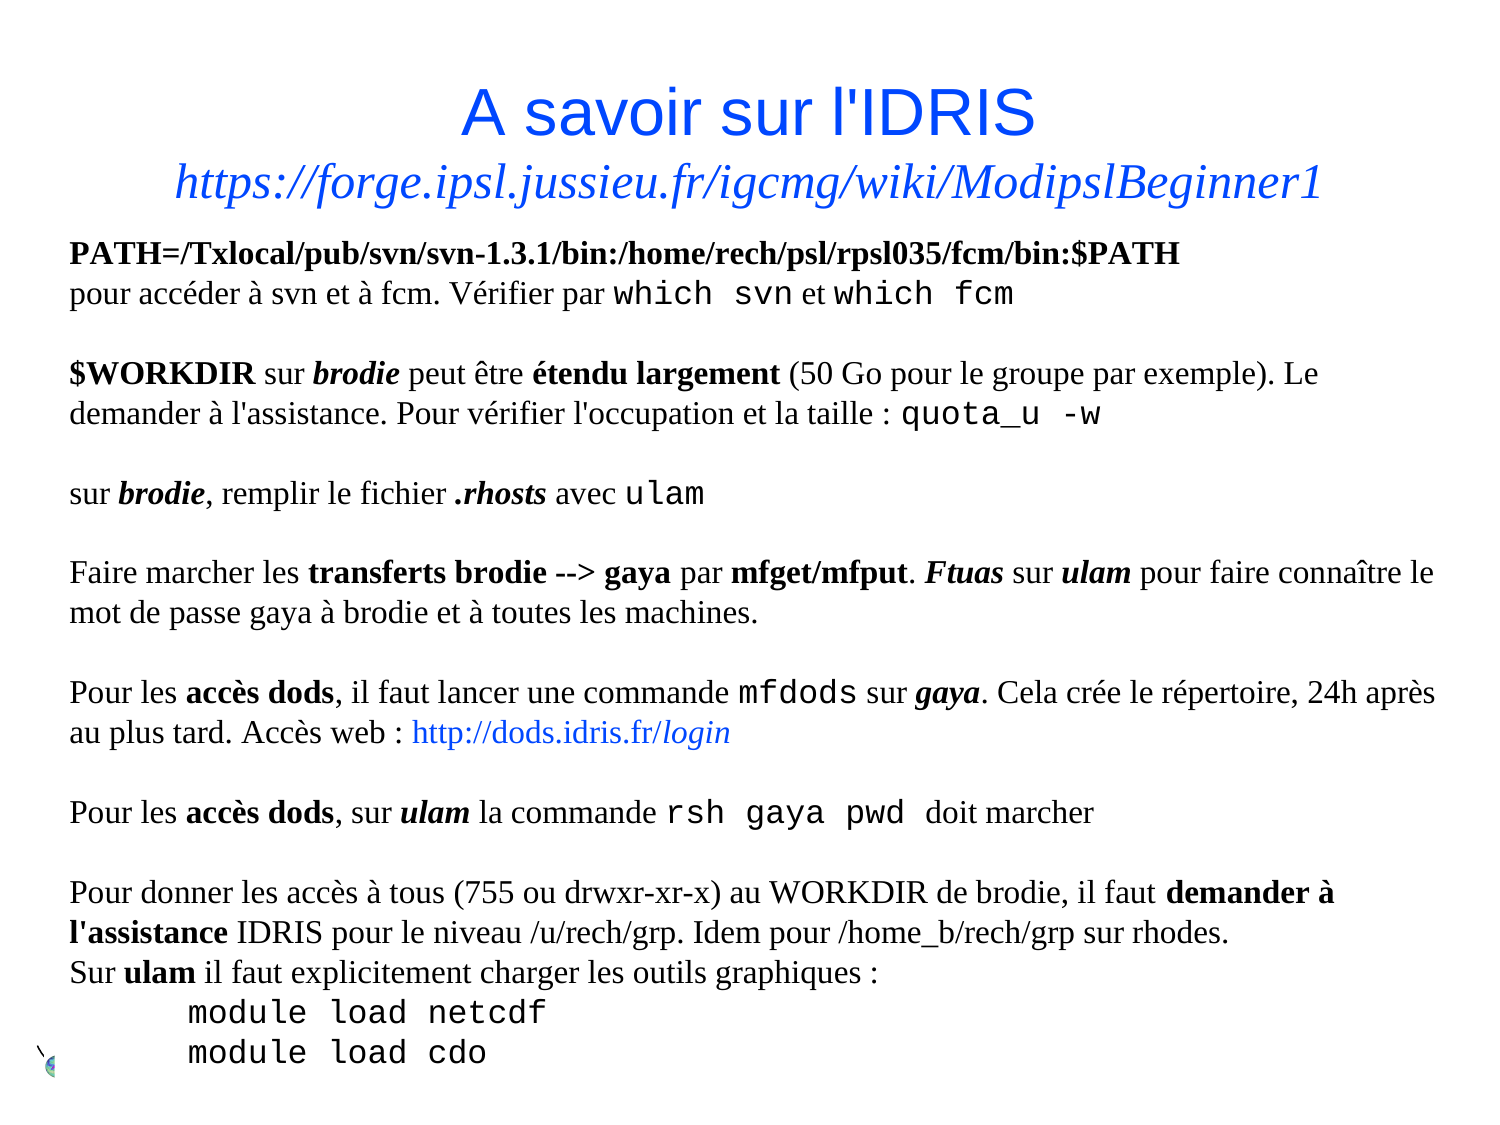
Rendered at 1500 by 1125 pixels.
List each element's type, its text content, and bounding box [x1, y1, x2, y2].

picture [44, 1054, 54, 1079]
text_box PATH=/Txlocal/pub/svn/svn-1.3.1/bin:/home/rech/psl/rpsl035/fcm/bin:$PATH pour accéder à svn et à fcm. Vérifier par which svn et which fcm $WORKDIR sur brodie peut être étendu largement (50 Go pour le groupe par exemple). Le demander à l'assistance. Pour vérifier l'occupation et la taille : quota_u -w sur brodie, remplir le fichier .rhosts avec ulam Faire marcher les transferts brodie --> gaya par mfget/mfput. Ftuas sur ulam pour faire connaître le mot de passe gaya à brodie et à toutes les machines. Pour les accès dods, il faut lancer une commande mfdods sur gaya. Cela crée le répertoire, 24h après au plus tard. Accès web : http://dods.idris.fr/login Pour les accès dods, sur ulam la commande rsh gaya pwd doit marcher Pour donner les accès à tous (755 ou drwxr-xr-x) au WORKDIR de brodie, il faut demander à l'assistance IDRIS pour le niveau /u/rech/grp. Idem pour /home_b/rech/grp sur rhodes. Sur ulam il faut explicitement charger les outils graphiques : module load netcdf module load cdo [54, 223, 1455, 1125]
title A savoir sur l'IDRIS https://forge.ipsl.jussieu.fr/igcmg/wiki/ModipslBeginner1 [75, 20, 1425, 223]
